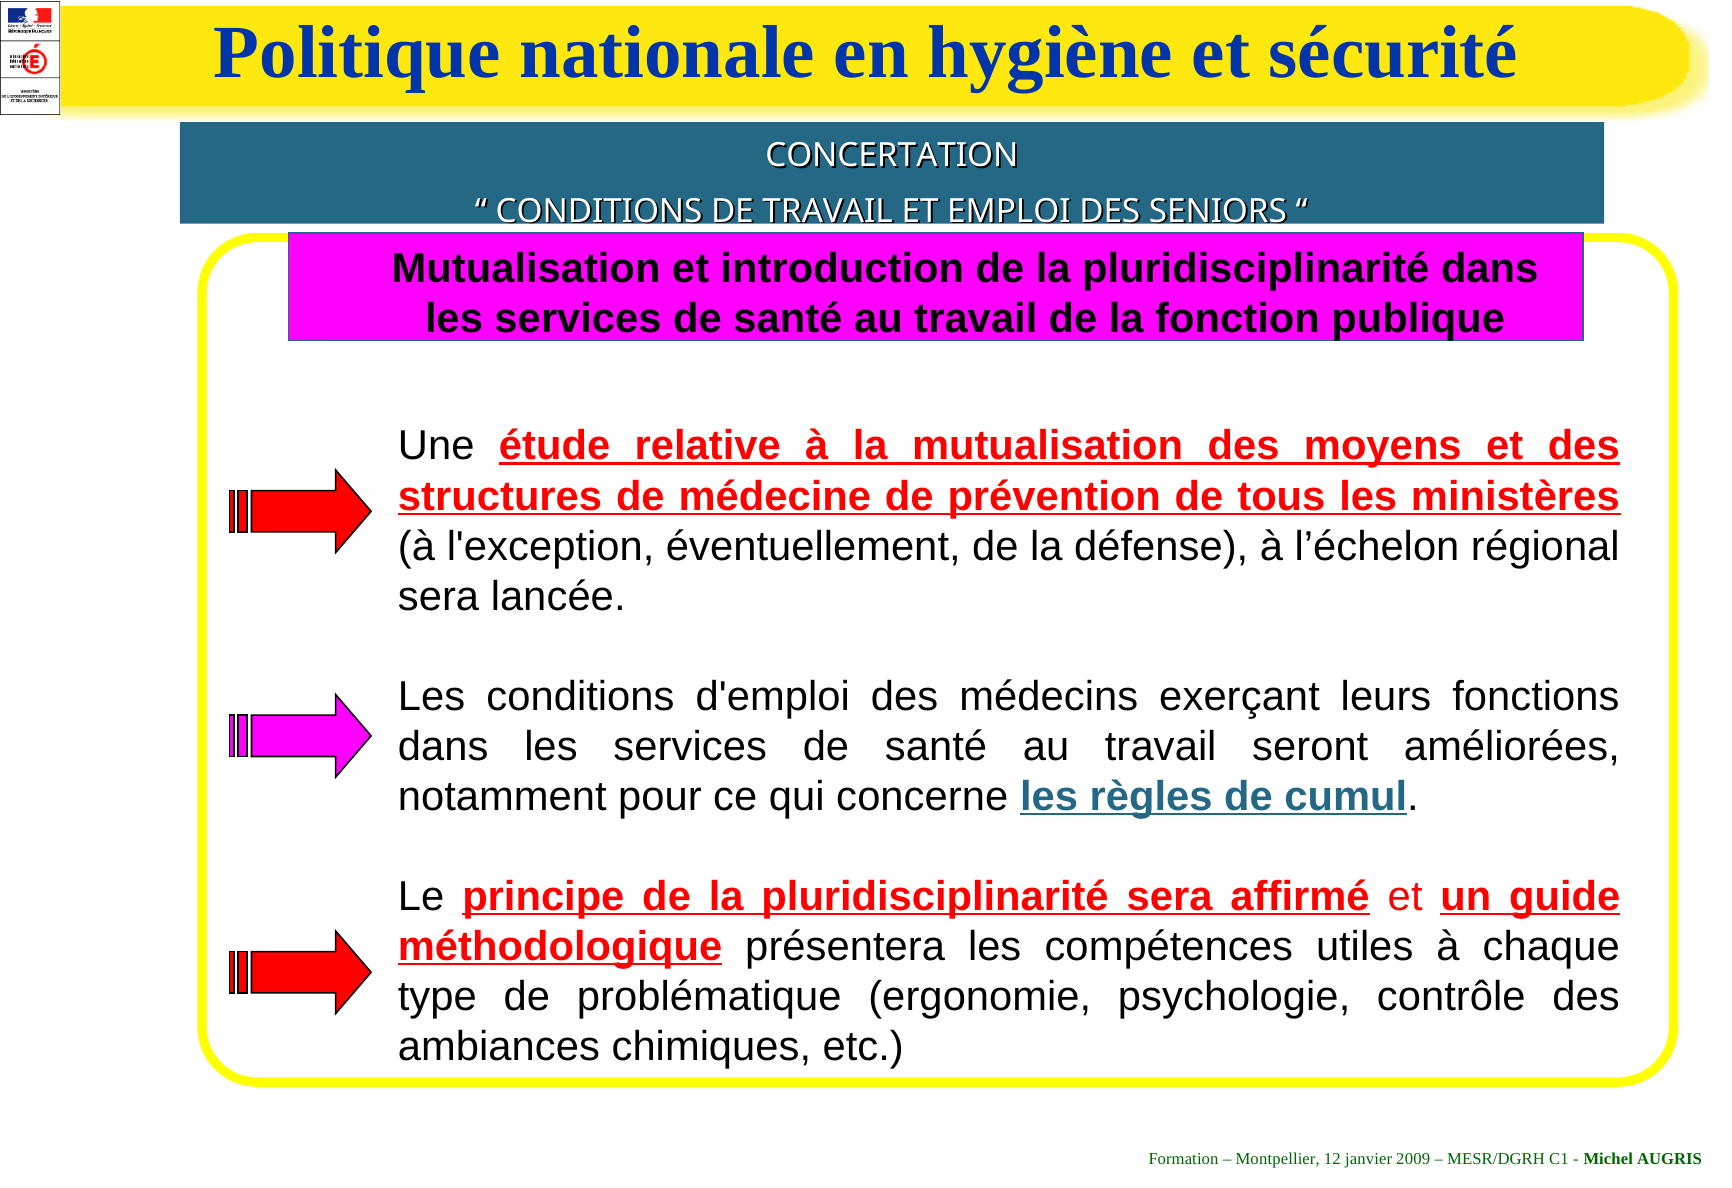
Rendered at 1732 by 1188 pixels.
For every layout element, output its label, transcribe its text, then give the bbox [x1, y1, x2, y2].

picture [0, 0, 1710, 121]
text_box [251, 694, 372, 778]
text_box [238, 952, 247, 993]
text_box [238, 491, 247, 532]
text_box [229, 491, 234, 532]
text_box [251, 470, 372, 553]
text_box [238, 715, 247, 756]
text_box Mutualisation et introduction de la pluridisciplinarité dans les services de santé au travail de la fonction publique [288, 232, 1584, 341]
text_box Une étude relative à la mutualisation des moyens et des structures de médecine de prévention de tous les ministères (à l'exception, éventuellement, de la défense), à l’échelon régional sera lancée. Les conditions d'emploi des médecins exerçant leurs fonctions dans les services de santé au travail seront améliorées, notamment pour ce qui concerne les règles de cumul. Le principe de la pluridisciplinarité sera affirmé et un guide méthodologique présentera les compétences utiles à chaque type de problématique (ergonomie, psychologie, contrôle des ambiances chimiques, etc.) [383, 410, 1636, 1077]
text_box [251, 931, 372, 1014]
text_box CONCERTATION “ CONDITIONS DE TRAVAIL ET EMPLOI DES SENIORS “ [179, 122, 1605, 224]
text_box Politique nationale en hygiène et sécurité [199, 0, 1534, 100]
text_box [229, 952, 234, 993]
text_box [229, 715, 234, 756]
